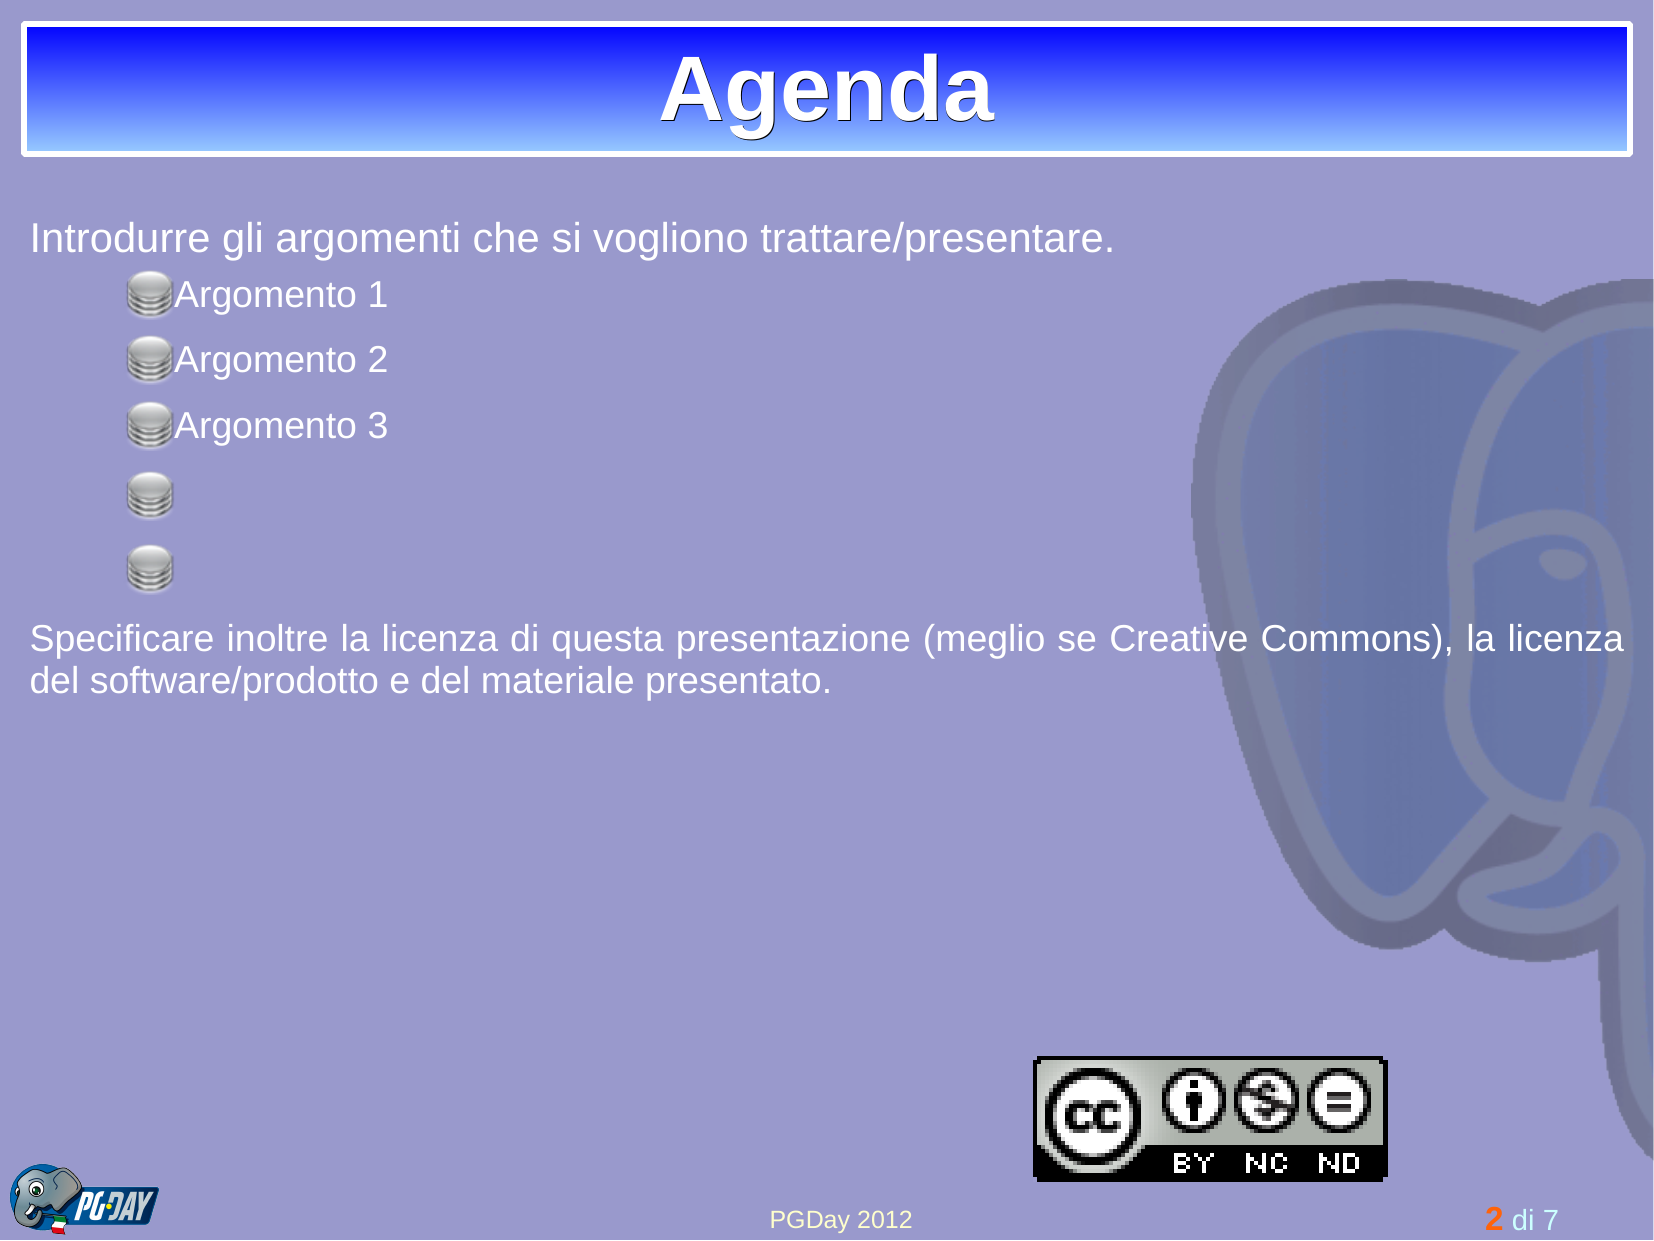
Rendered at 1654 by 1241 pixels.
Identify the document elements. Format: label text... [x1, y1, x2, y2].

title Agenda [23, 23, 1630, 154]
picture [1033, 279, 1654, 1182]
picture [9, 1163, 160, 1236]
list Introdurre gli argomenti che si vogliono trattare/presentare. Argomento 1 Argomento 2 Argomento 3 Specificare inoltre la licenza di questa presentazione (meglio se Creative Commons), la licenza del software/prodotto e del materiale presentato. [29, 215, 1625, 1137]
